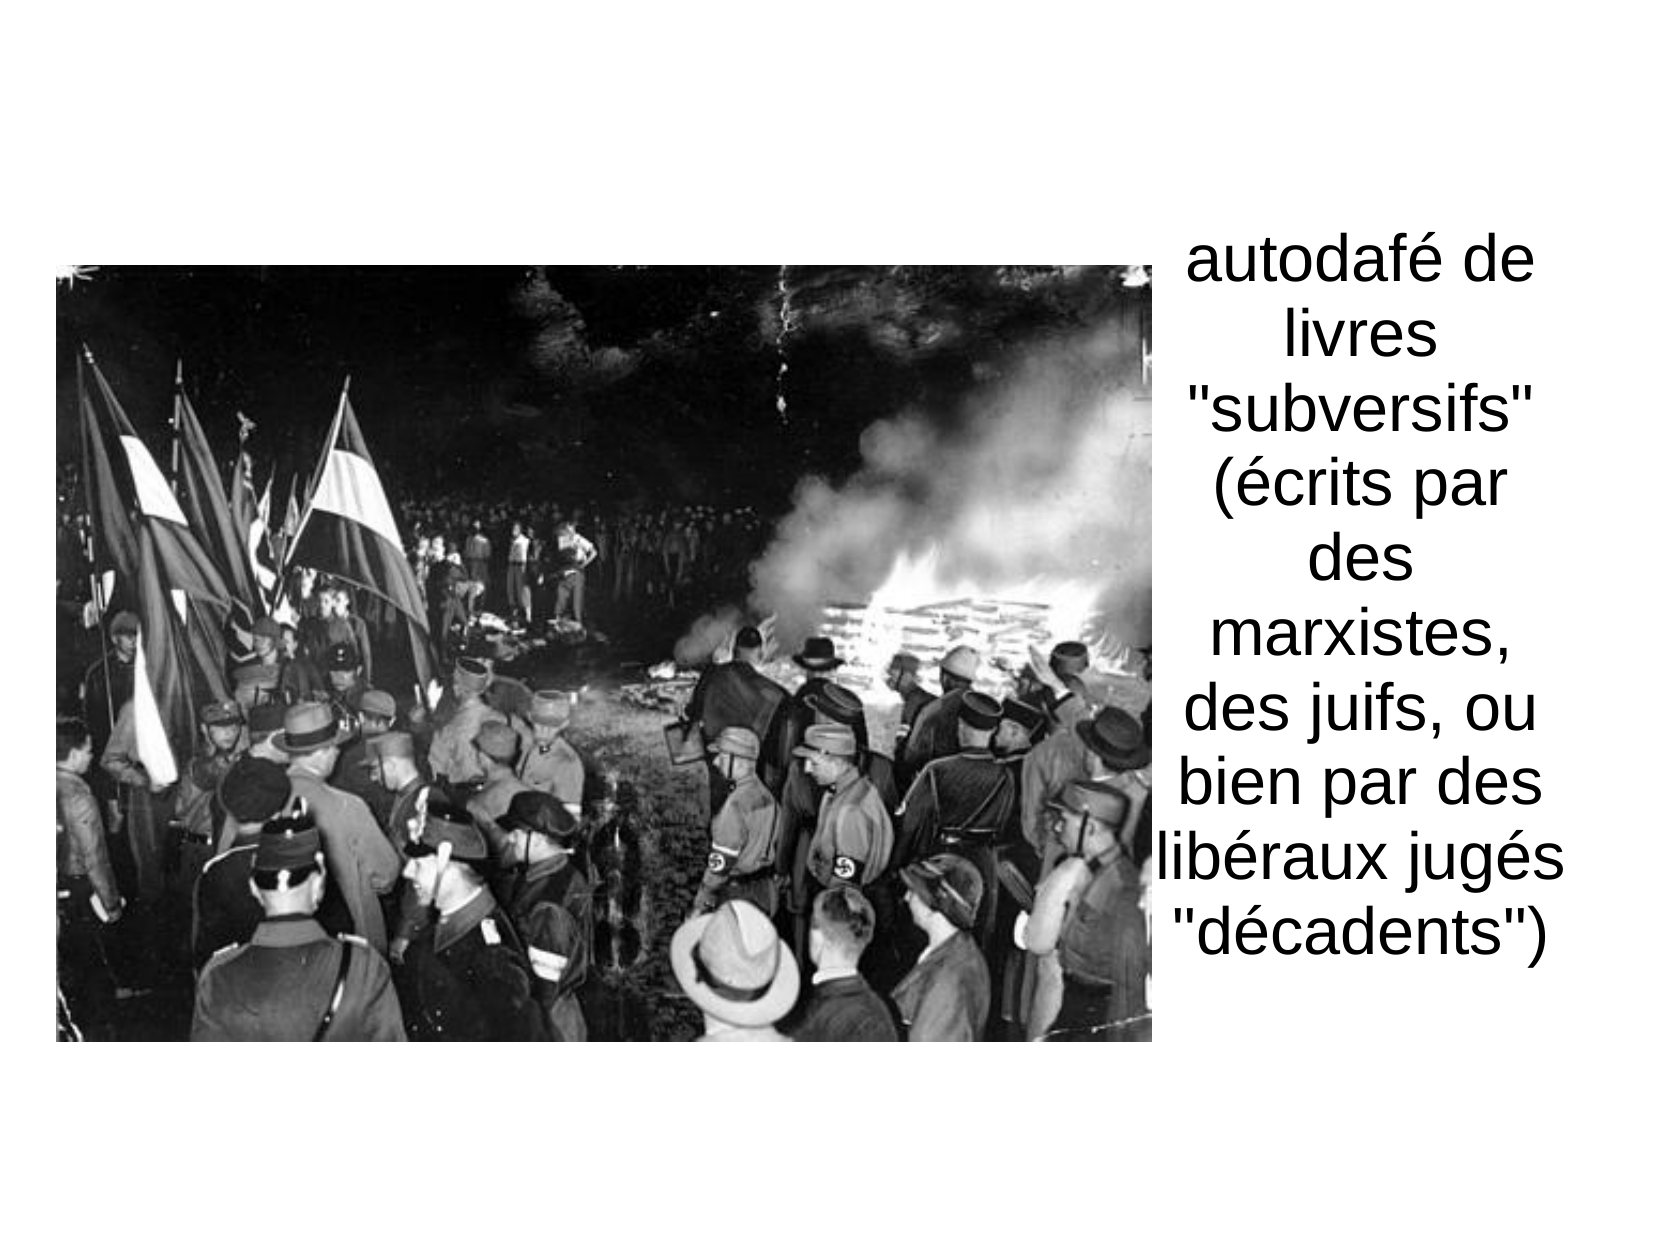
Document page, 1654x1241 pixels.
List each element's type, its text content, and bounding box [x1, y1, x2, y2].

picture [56, 265, 1151, 1042]
subtitle autodafé de livres "subversifs" (écrits par des marxistes, des juifs, ou bien par des libéraux jugés "décadents") [1151, 88, 1571, 1102]
